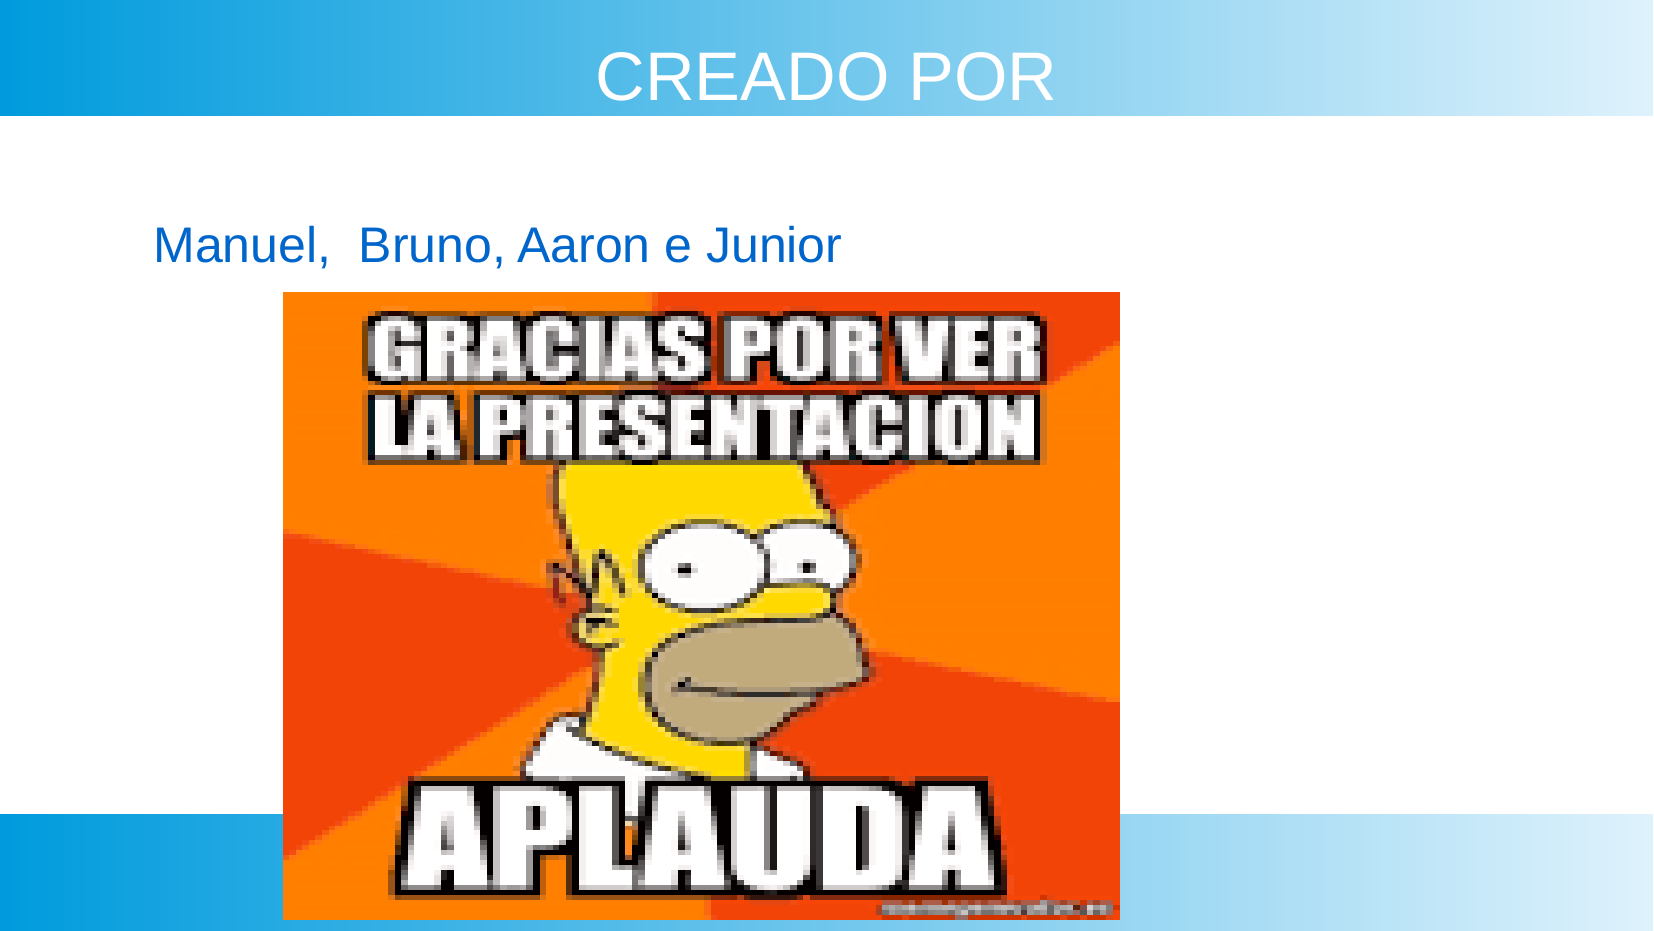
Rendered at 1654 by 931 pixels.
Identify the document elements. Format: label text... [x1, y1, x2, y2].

list Manuel, Bruno, Aaron e Junior [82, 217, 1571, 758]
picture [283, 292, 1120, 920]
title CREADO POR [82, 37, 1571, 116]
